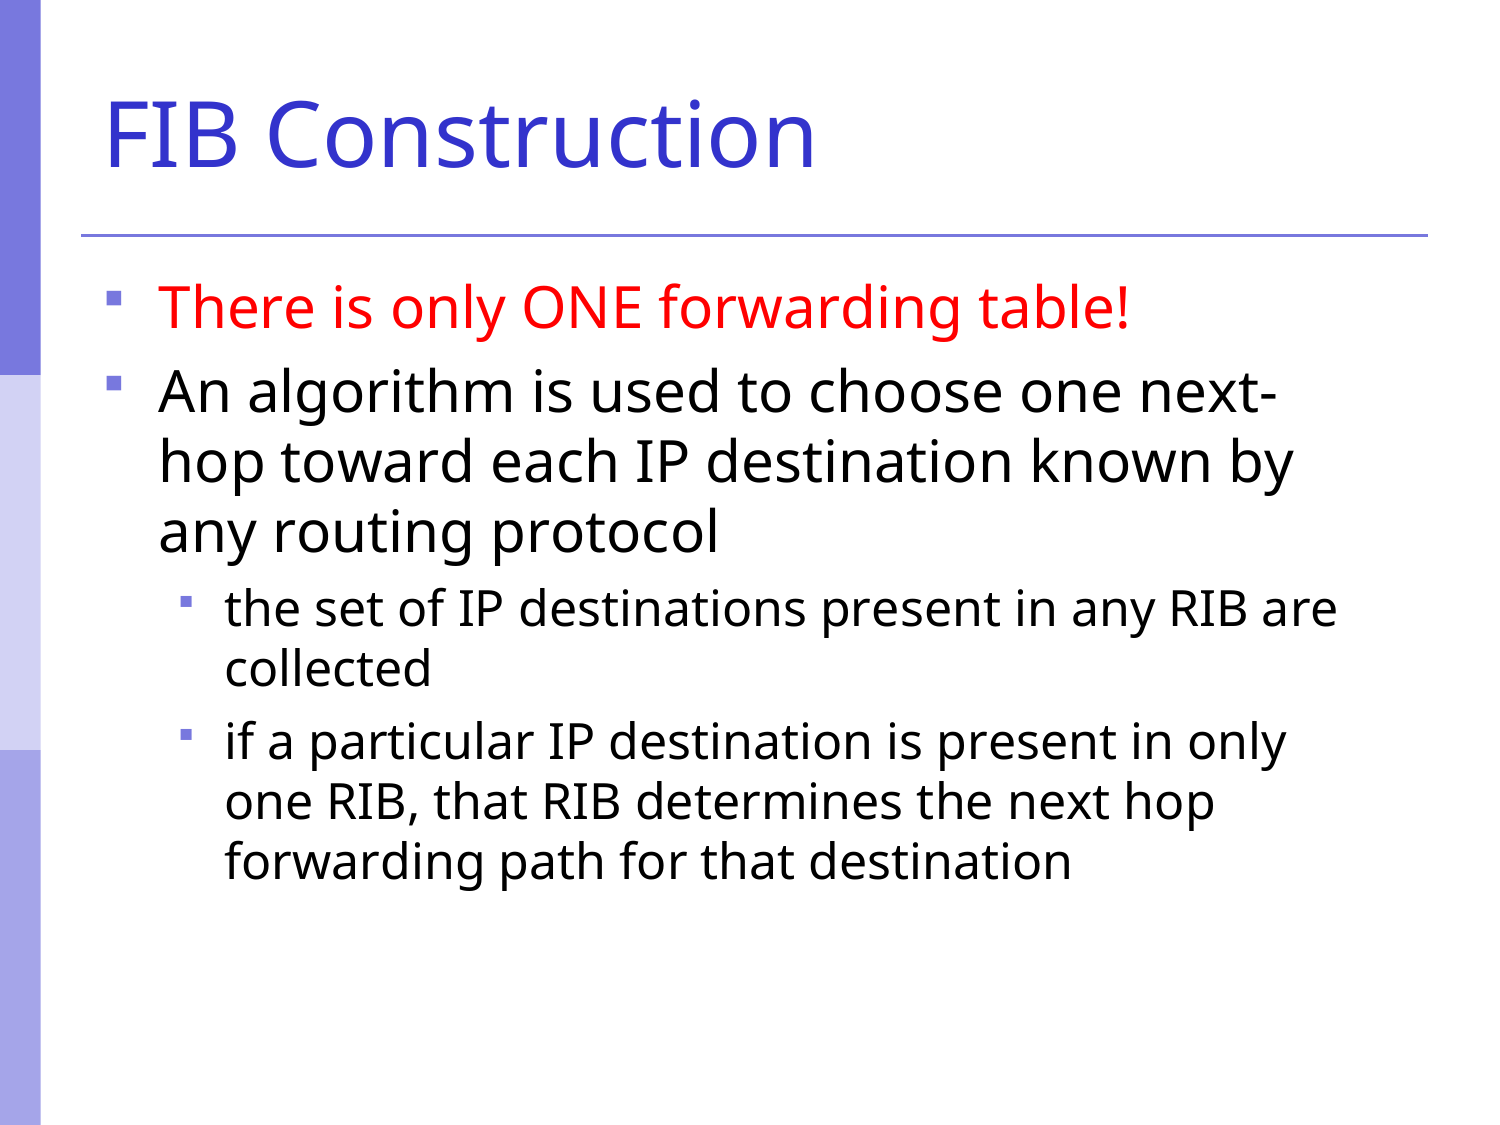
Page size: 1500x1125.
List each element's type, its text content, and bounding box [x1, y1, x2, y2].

title FIB Construction [87, 37, 1363, 225]
list There is only ONE forwarding table! An algorithm is used to choose one next-hop toward each IP destination known by any routing protocol the set of IP destinations present in any RIB are collected if a particular IP destination is present in only one RIB, that RIB determines the next hop forwarding path for that destination [87, 262, 1363, 1026]
